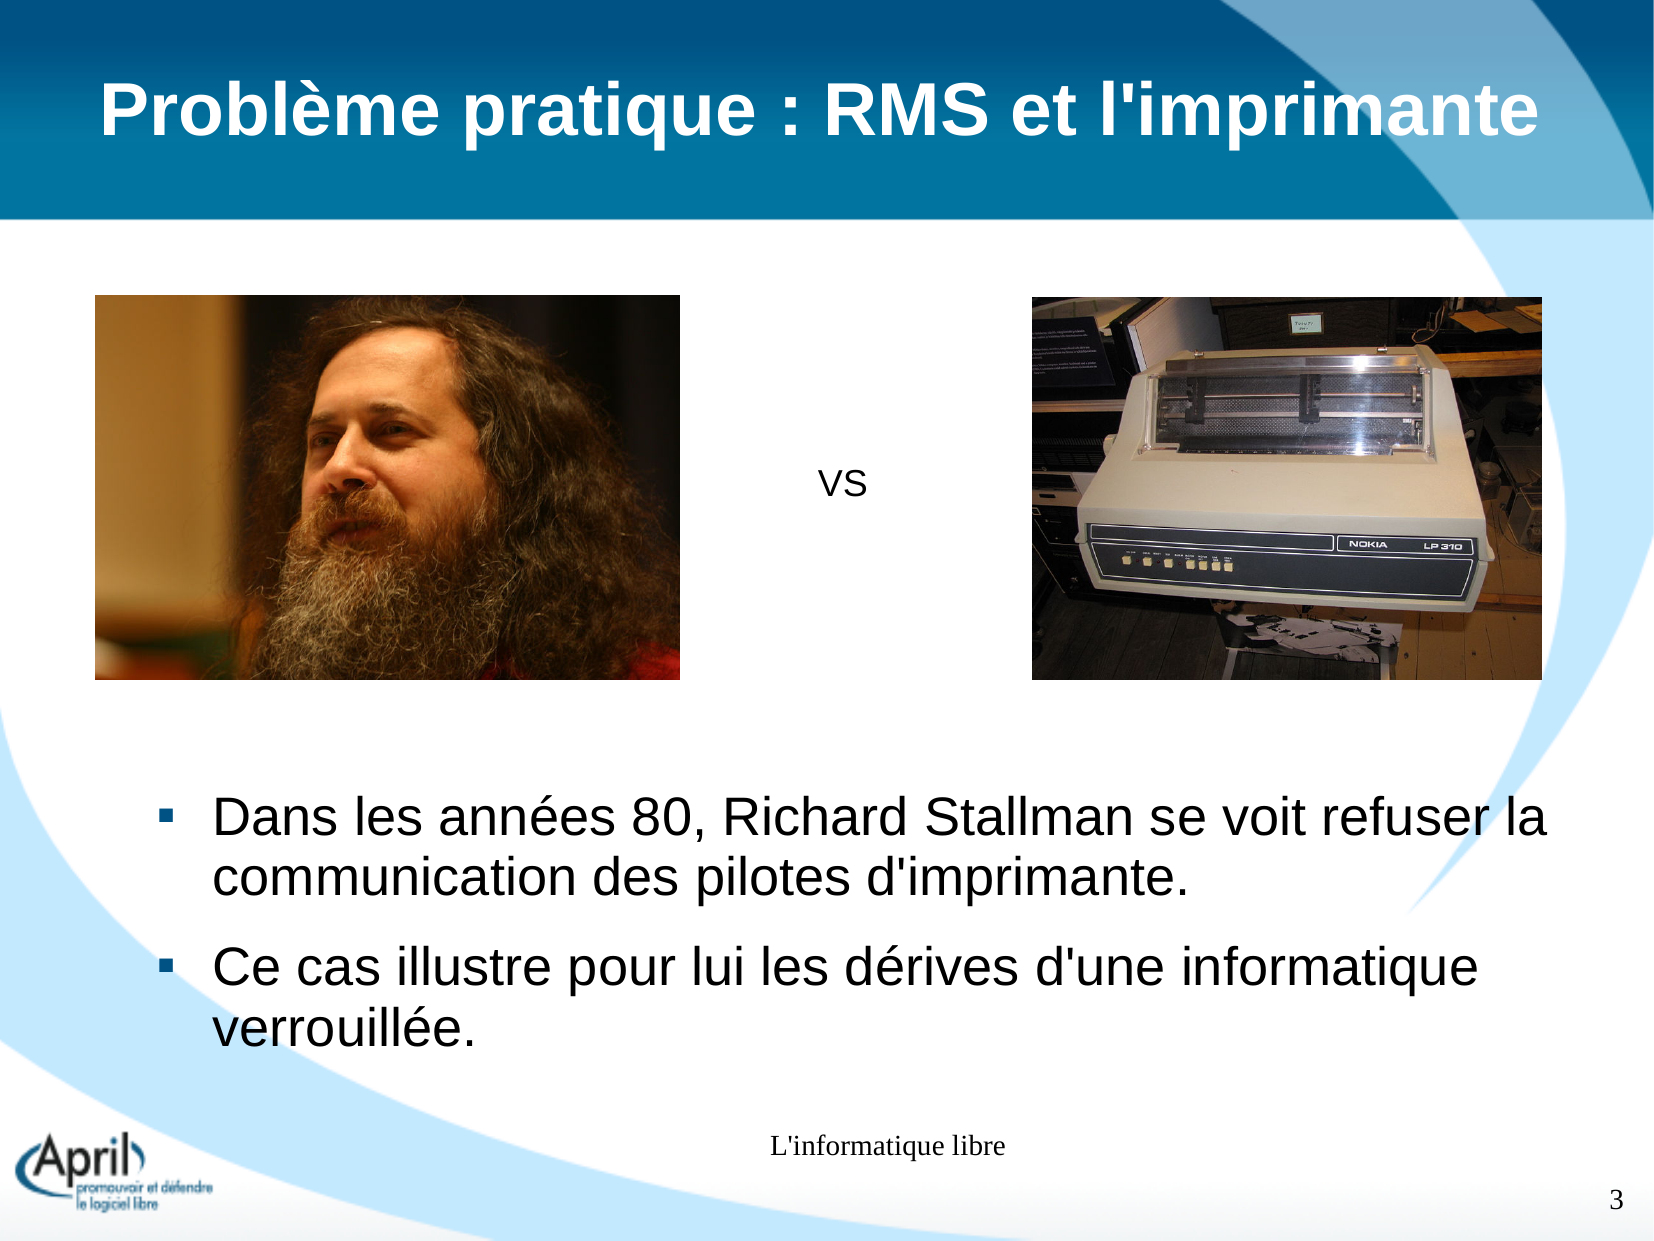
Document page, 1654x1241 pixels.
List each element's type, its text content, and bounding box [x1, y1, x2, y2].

title Problème pratique : RMS et l'imprimante [76, 5, 1565, 213]
text_box VS [803, 454, 883, 512]
list Dans les années 80, Richard Stallman se voit refuser la communication des pilotes d'imprimante. Ce cas illustre pour lui les dérives d'une informatique verrouillée. [141, 786, 1625, 1058]
picture [0, 0, 1654, 1241]
